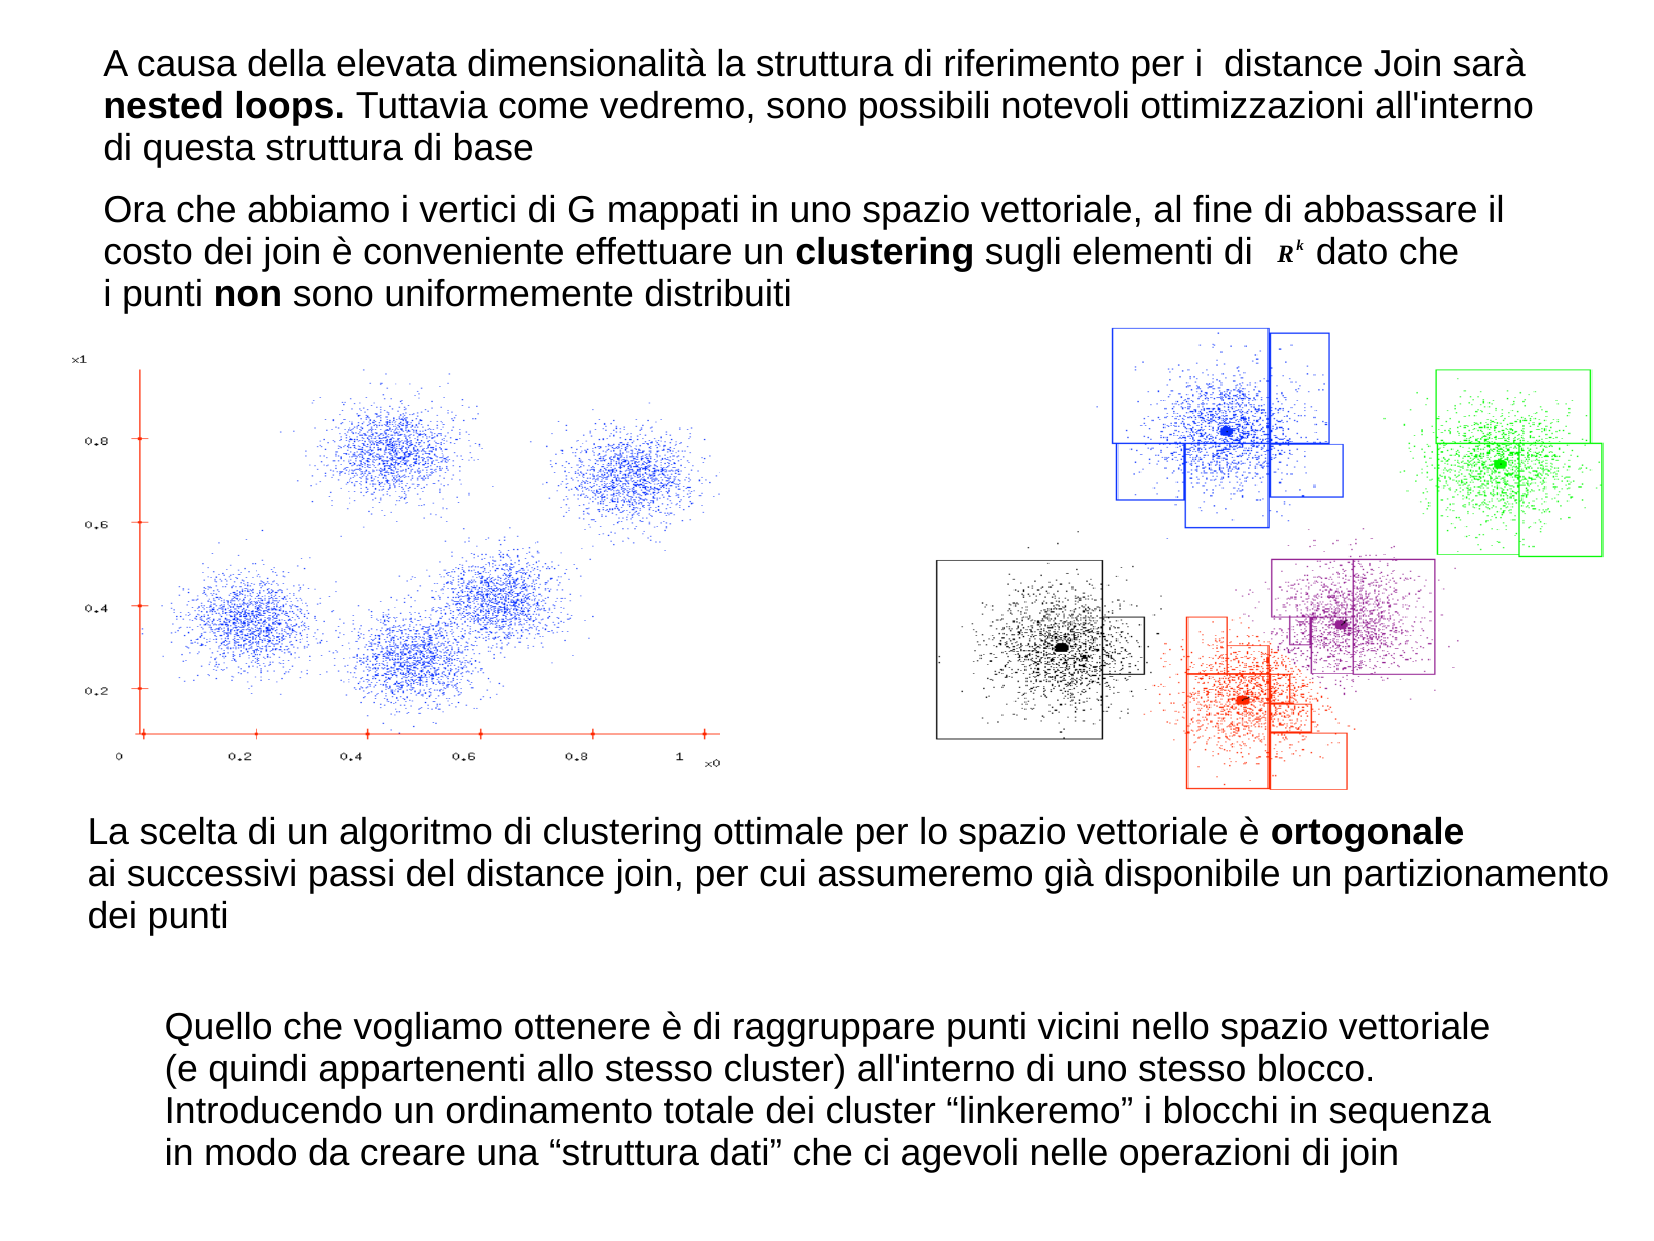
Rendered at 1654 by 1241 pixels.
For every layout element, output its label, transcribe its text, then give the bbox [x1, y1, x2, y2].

text_box A causa della elevata dimensionalità la struttura di riferimento per i distance Join sarà nested loops. Tuttavia come vedremo, sono possibili notevoli ottimizzazioni all'interno di questa struttura di base [88, 35, 1550, 178]
picture [911, 310, 1625, 798]
chart [1237, 230, 1253, 241]
text_box Quello che vogliamo ottenere è di raggruppare punti vicini nello spazio vettoriale (e quindi appartenenti allo stesso cluster) all'interno di uno stesso blocco. Introducendo un ordinamento totale dei cluster “linkeremo” i blocchi in sequenza in modo da creare una “struttura dati” che ci agevoli nelle operazioni di join [149, 998, 1506, 1182]
text_box Ora che abbiamo i vertici di G mappati in uno spazio vettoriale, al fine di abbassare il costo dei join è conveniente effettuare un clustering sugli elementi di dato che i punti non sono uniformemente distribuiti [88, 181, 1521, 325]
text_box La scelta di un algoritmo di clustering ottimale per lo spazio vettoriale è ortogonale ai successivi passi del distance join, per cui assumeremo già disponibile un partizionamento dei punti [72, 802, 1625, 945]
chart [1269, 236, 1310, 269]
picture [70, 354, 720, 768]
